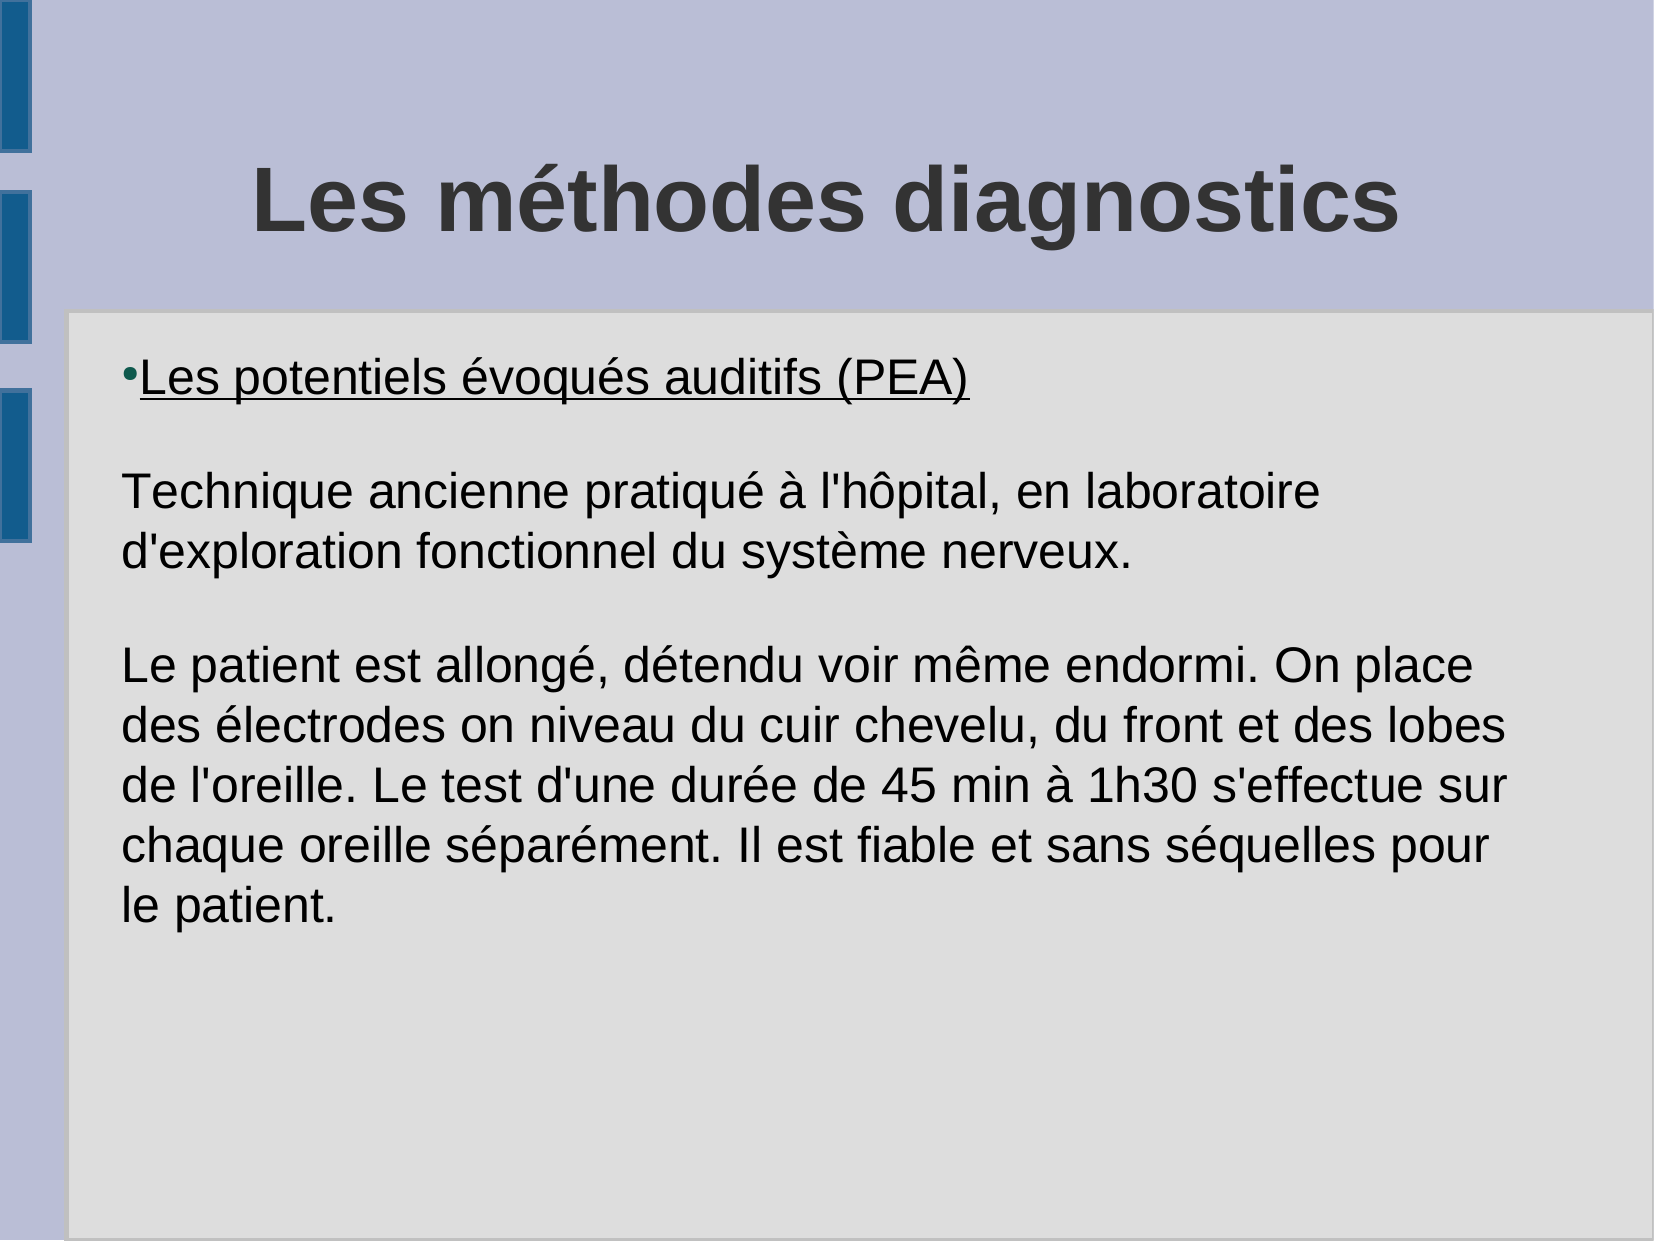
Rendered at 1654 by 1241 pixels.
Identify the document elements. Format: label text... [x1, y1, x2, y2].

list Les potentiels évoqués auditifs (PEA) Technique ancienne pratiqué à l'hôpital, en laboratoire d'exploration fonctionnel du système nerveux. Le patient est allongé, détendu voir même endormi. On place des électrodes on niveau du cuir chevelu, du front et des lobes de l'oreille. Le test d'une durée de 45 min à 1h30 s'effectue sur chaque oreille séparément. Il est fiable et sans séquelles pour le patient. [121, 344, 1534, 1127]
title Les méthodes diagnostics [121, 91, 1534, 299]
